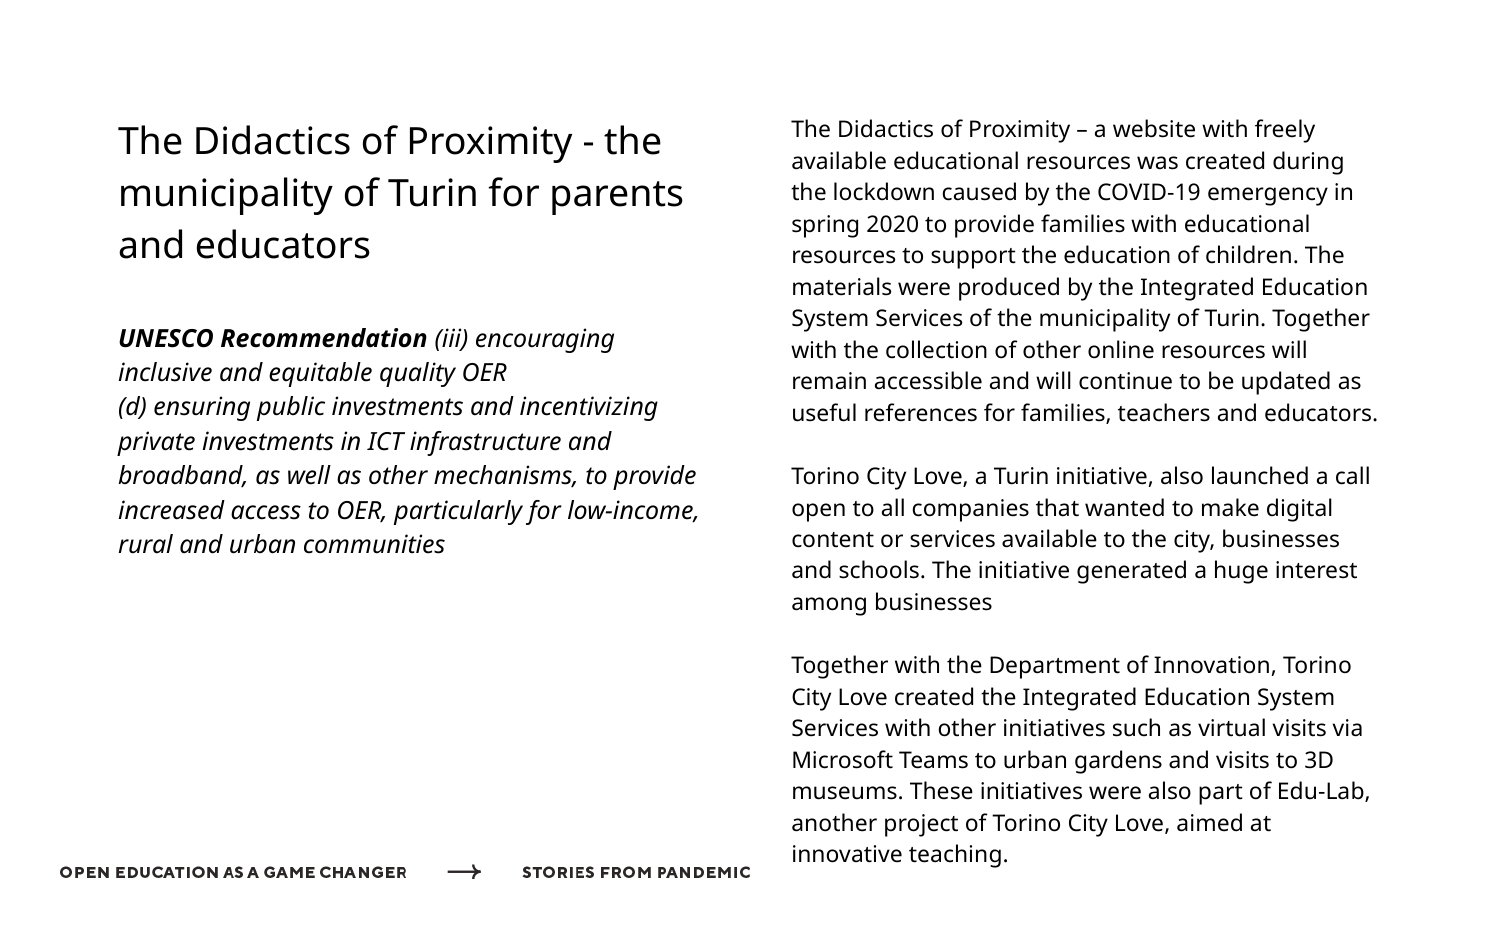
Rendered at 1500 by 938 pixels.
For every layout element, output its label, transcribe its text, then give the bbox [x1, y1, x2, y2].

list The Didactics of Proximity – a website with freely available educational resources was created during the lockdown caused by the COVID-19 emergency in spring 2020 to provide families with educational resources to support the education of children. The materials were produced by the Integrated Education System Services of the municipality of Turin. Together with the collection of other online resources will remain accessible and will continue to be updated as useful references for families, teachers and educators. Torino City Love, a Turin initiative, also launched a call open to all companies that wanted to make digital content or services available to the city, businesses and schools. The initiative generated a huge interest among businesses Together with the Department of Innovation, Torino City Love created the Integrated Education System Services with other initiatives such as virtual visits via Microsoft Teams to urban gardens and visits to 3D museums. These initiatives were also part of Edu-Lab, another project of Torino City Love, aimed at innovative teaching. [791, 110, 1382, 770]
picture [59, 799, 750, 879]
list The Didactics of Proximity - the municipality of Turin for parents and educators UNESCO Recommendation (iii) encouraging inclusive and equitable quality OER (d) ensuring public investments and incentivizing private investments in ICT infrastructure and broadband, as well as other mechanisms, to provide increased access to OER, particularly for low-income, rural and urban communities [118, 110, 709, 770]
